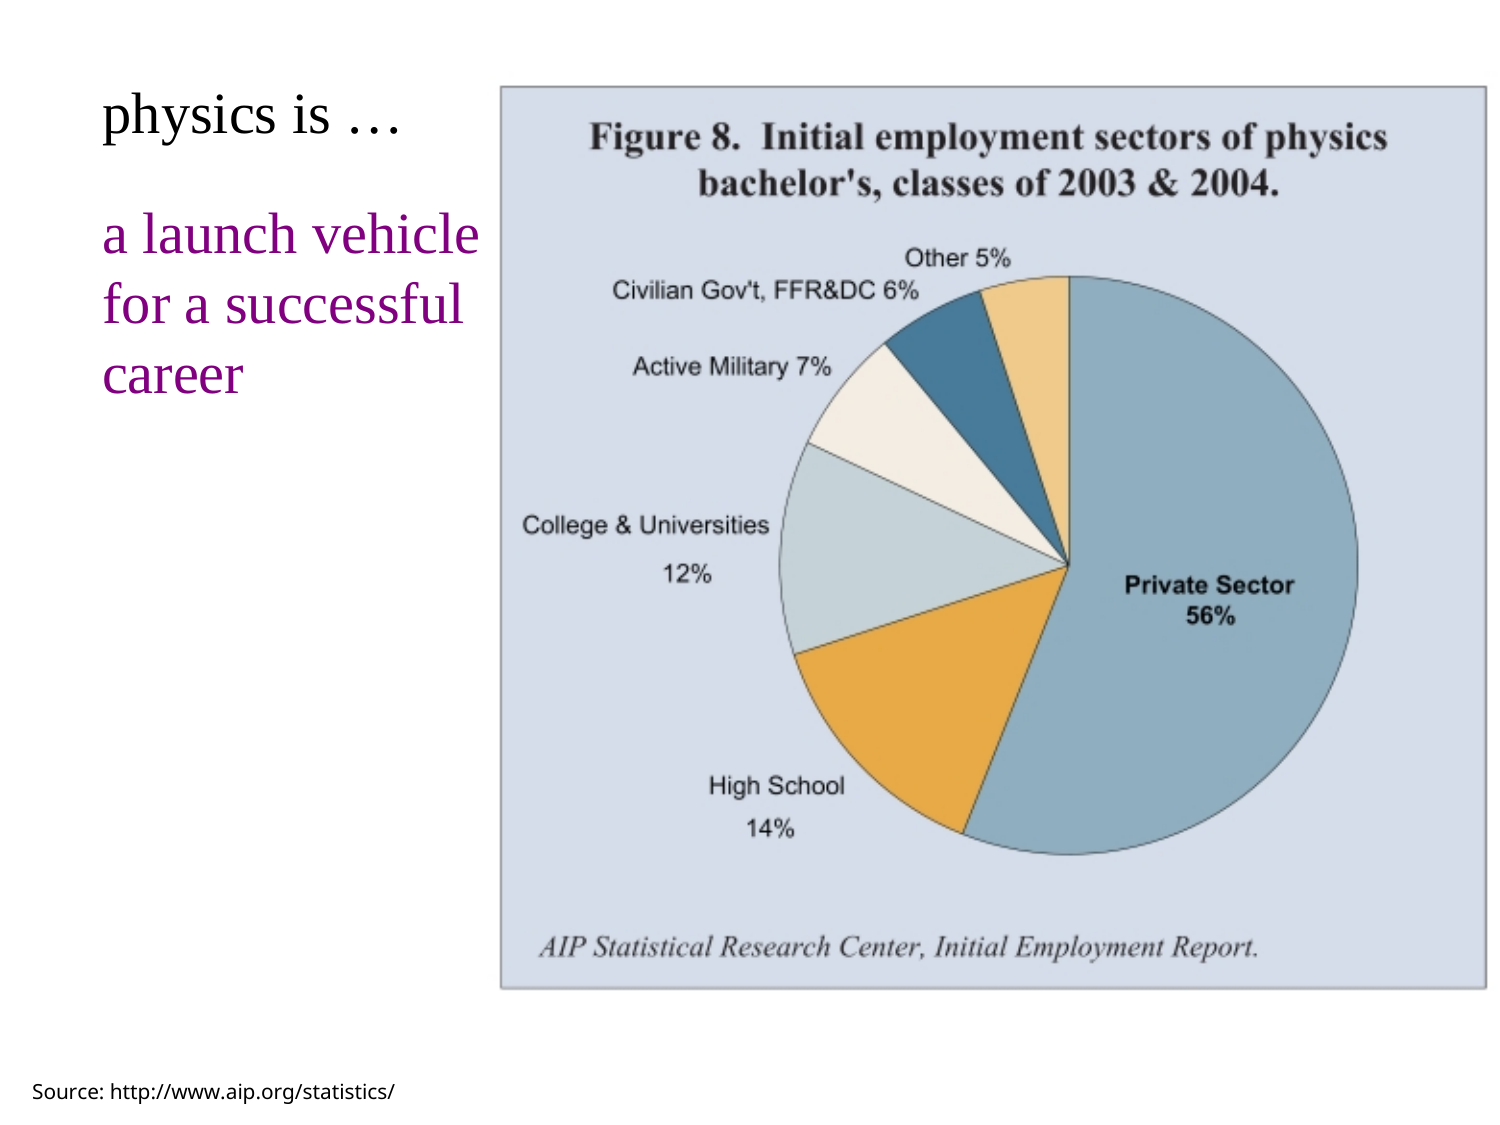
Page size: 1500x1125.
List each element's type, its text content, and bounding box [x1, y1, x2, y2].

text_box a launch vehicle for a successful career [87, 187, 487, 413]
text_box Source: http://www.aip.org/statistics/ [17, 1071, 410, 1112]
text_box physics is … [87, 67, 419, 153]
picture [487, 69, 1500, 1000]
